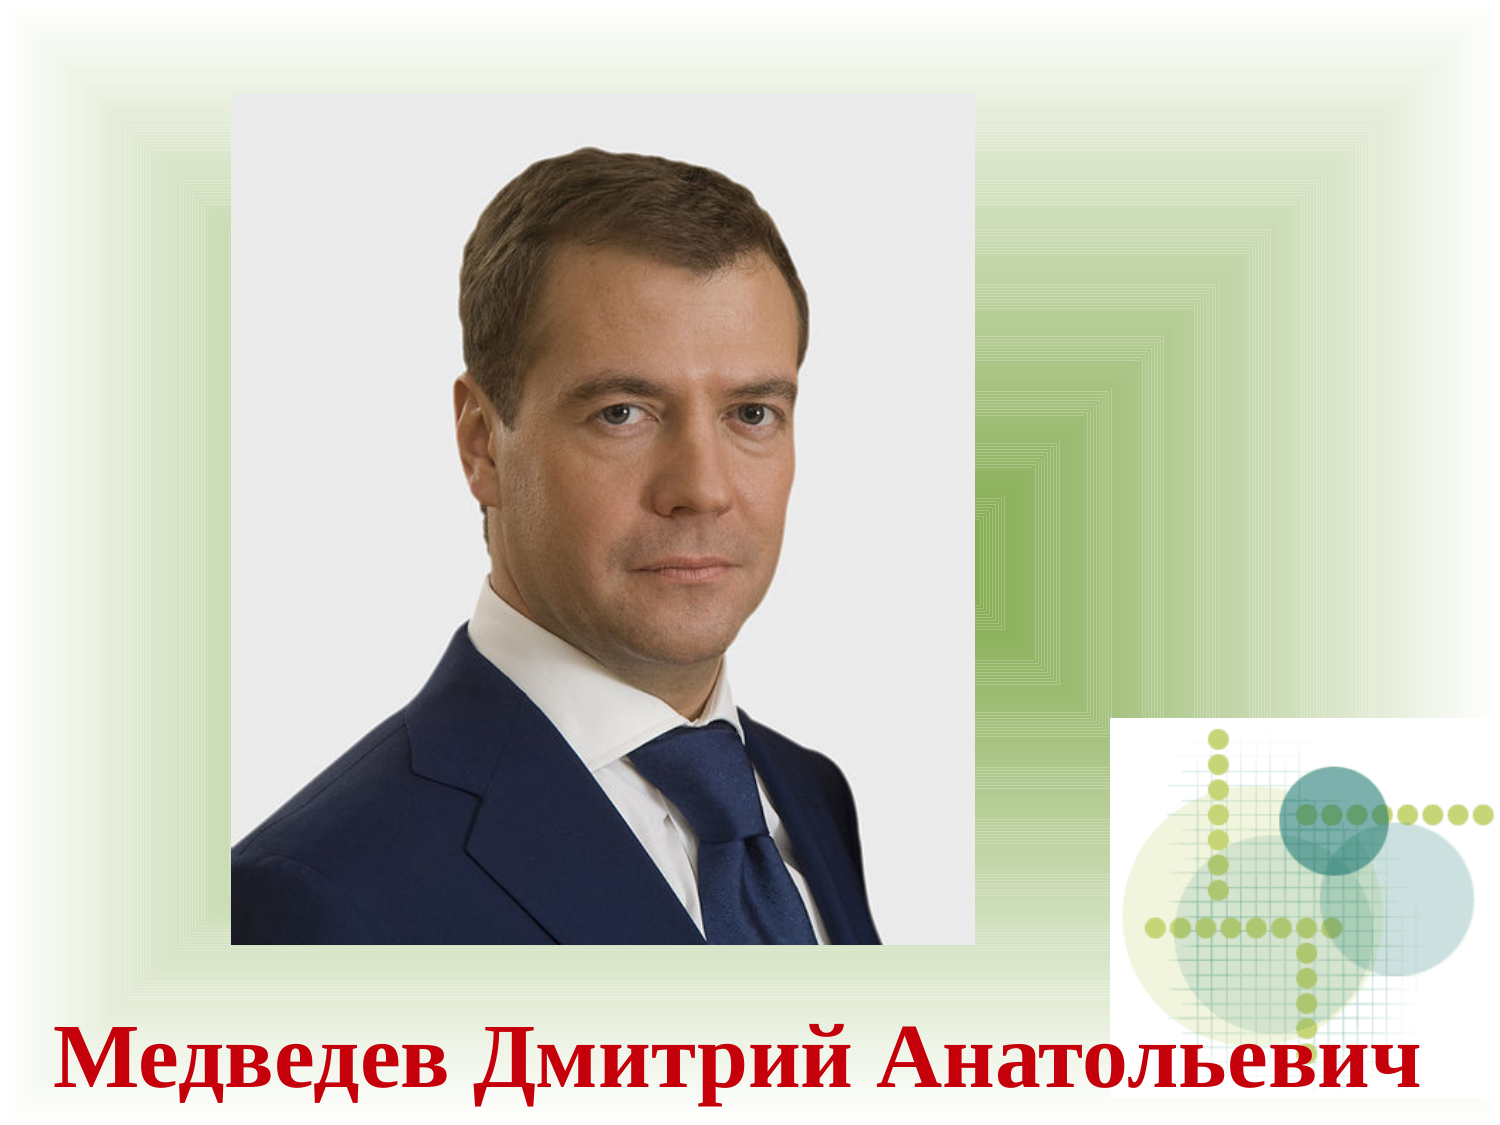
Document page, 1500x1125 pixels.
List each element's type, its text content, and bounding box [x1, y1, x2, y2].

text_box Медведев Дмитрий Анатольевич [29, 974, 1447, 1125]
picture [231, 94, 975, 945]
